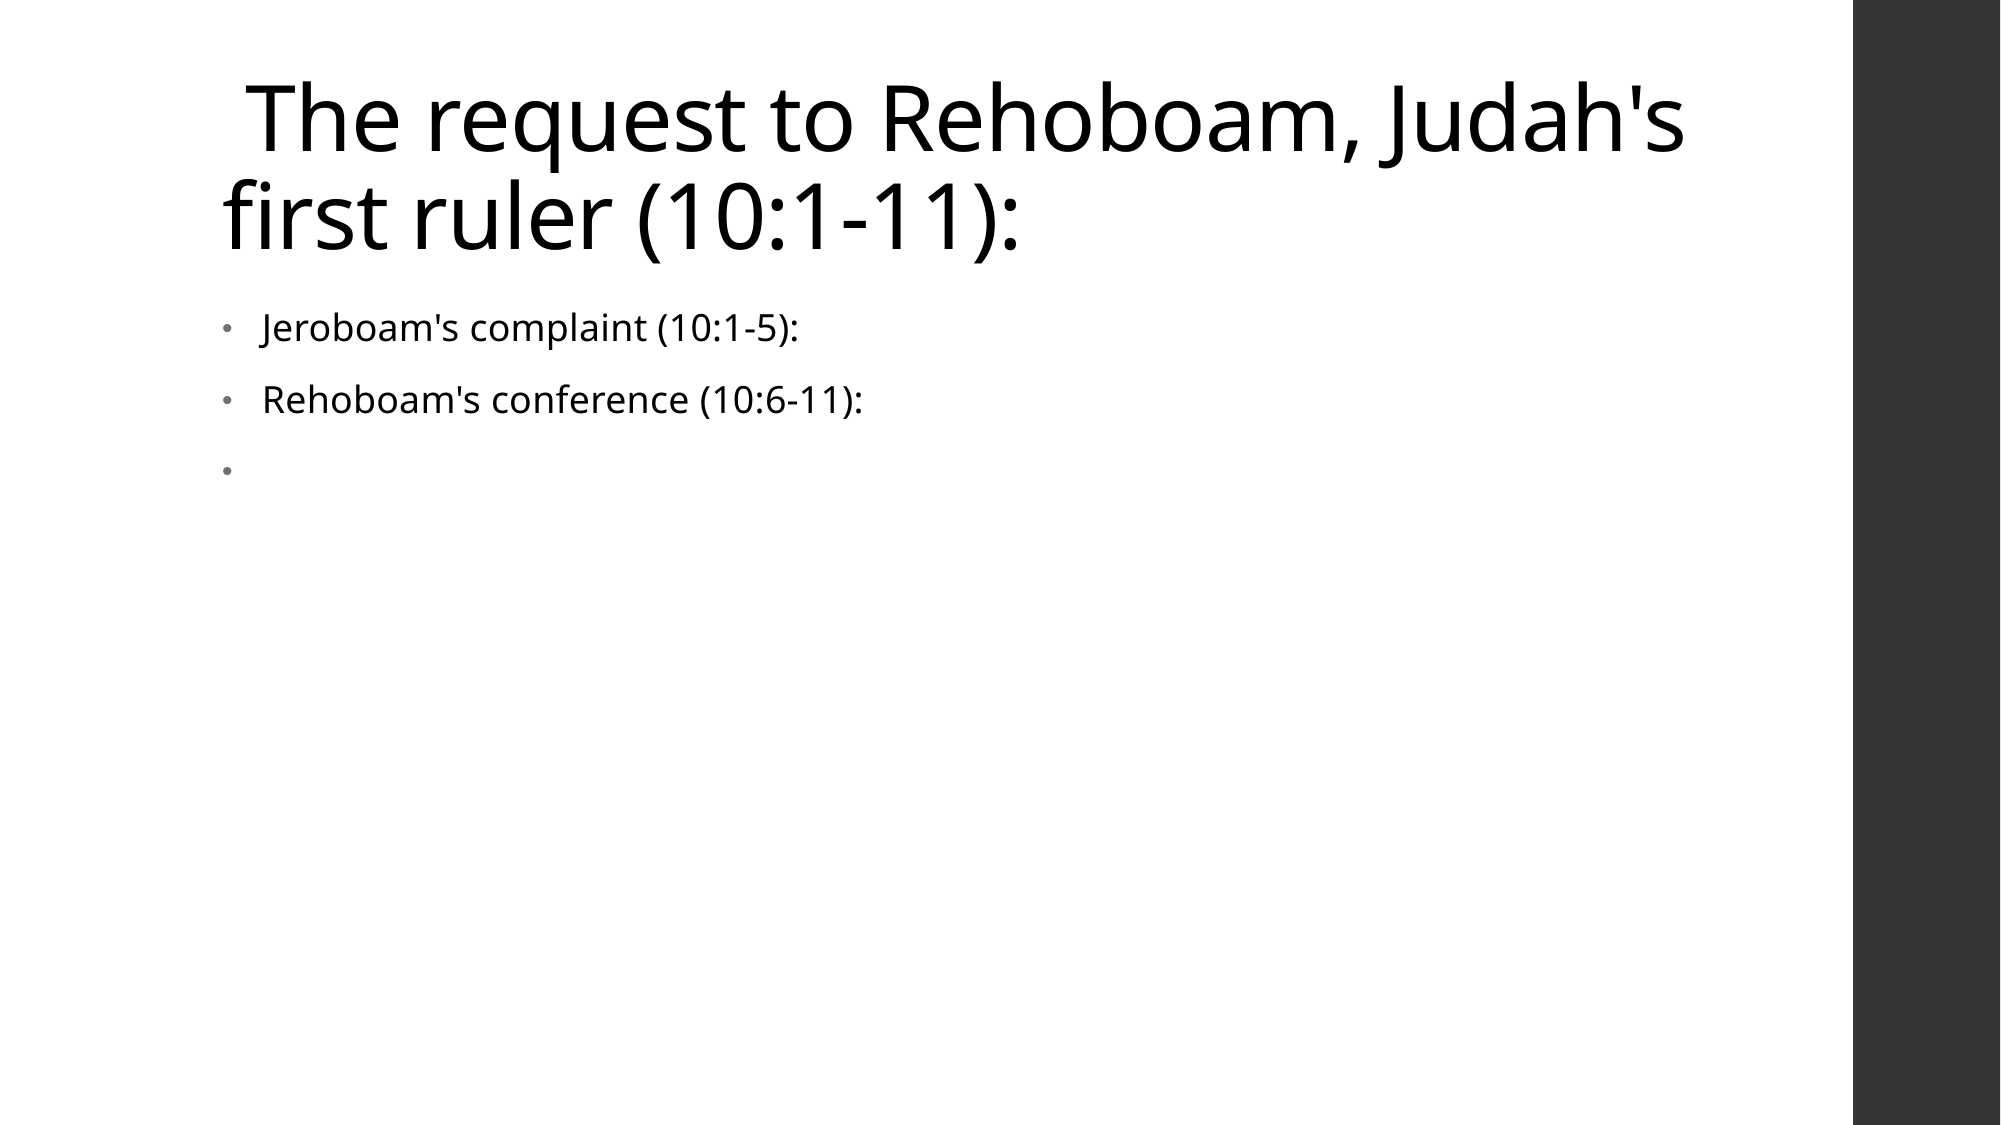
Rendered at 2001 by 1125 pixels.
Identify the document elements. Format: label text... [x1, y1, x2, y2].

list Jeroboam's complaint (10:1-5): Rehoboam's conference (10:6-11): [206, 299, 1617, 1014]
title The request to Rehoboam, Judah's first ruler (10:1-11): [206, 60, 1797, 278]
